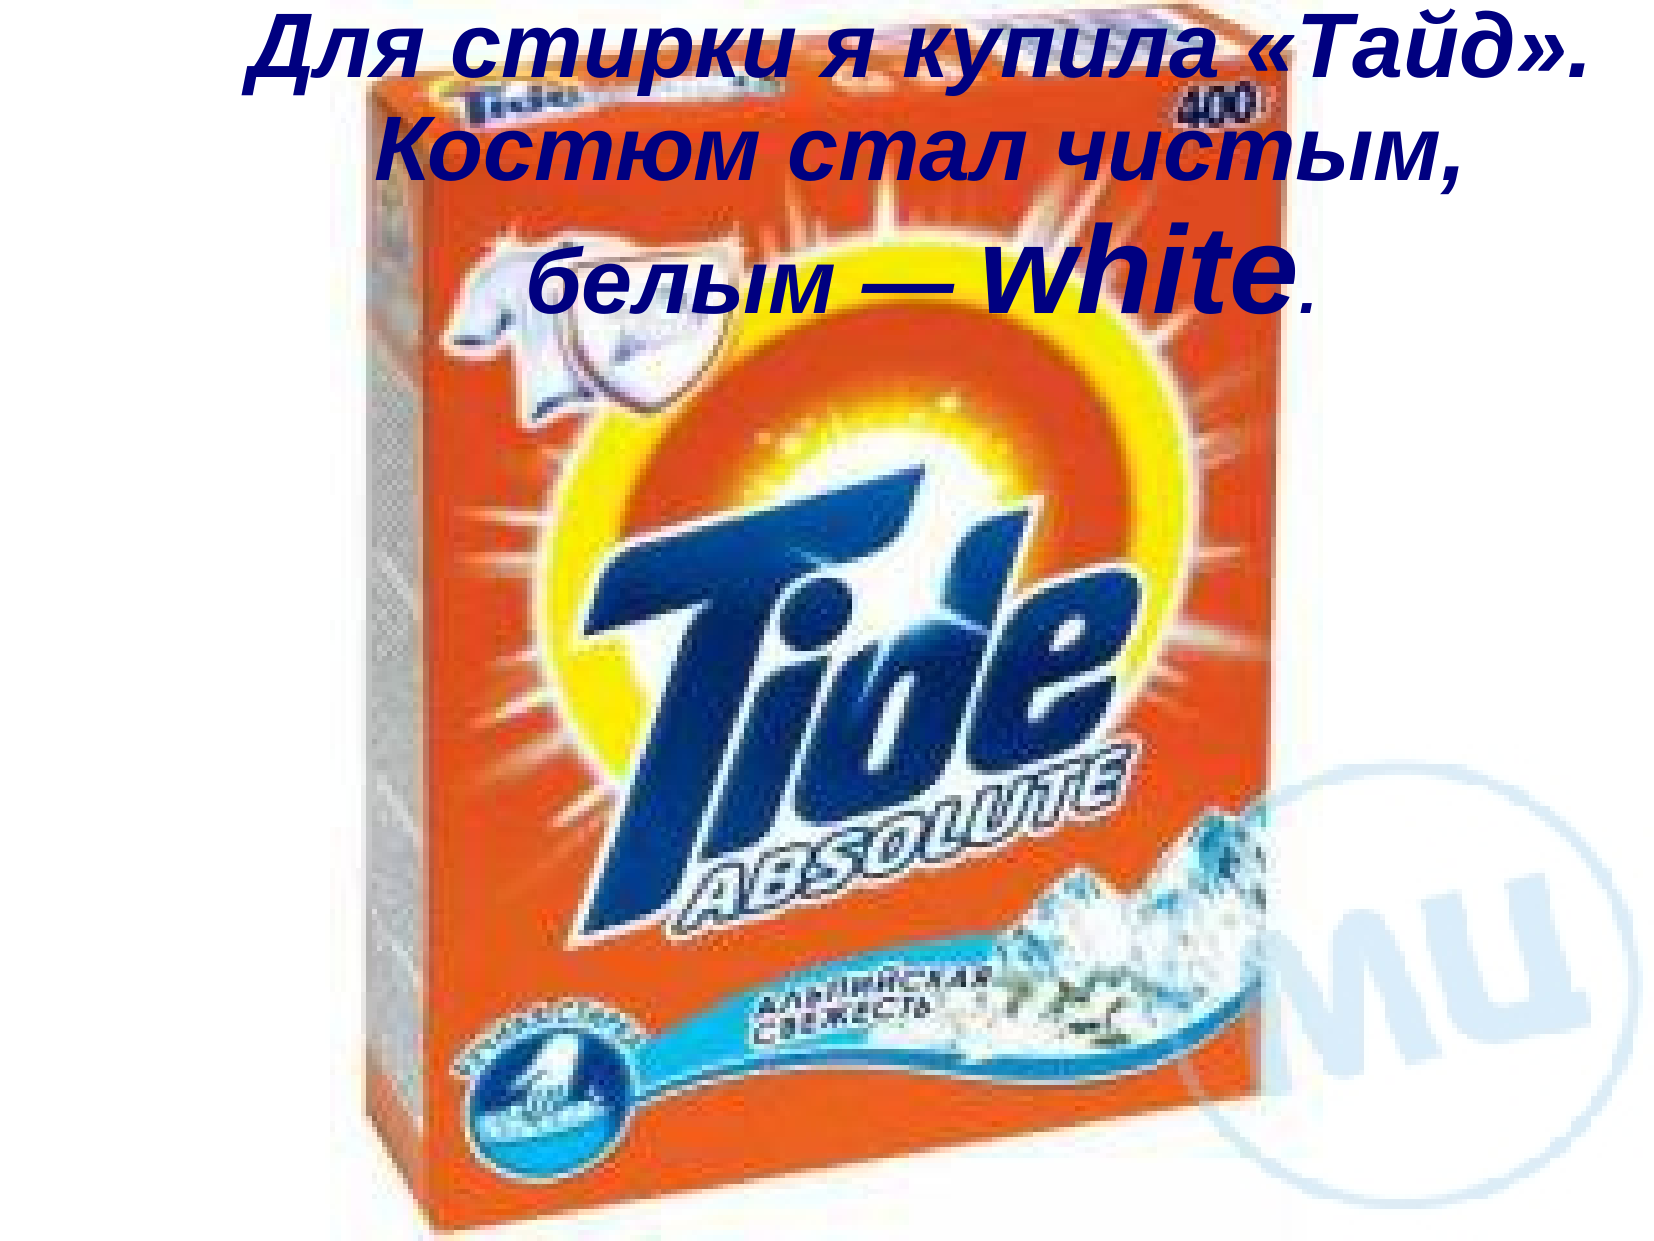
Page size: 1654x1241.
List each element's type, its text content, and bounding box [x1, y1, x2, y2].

picture [0, 0, 1654, 1241]
subtitle Для стирки я купила «Тайд». Костюм стал чистым, белым — white. [177, 0, 1654, 697]
